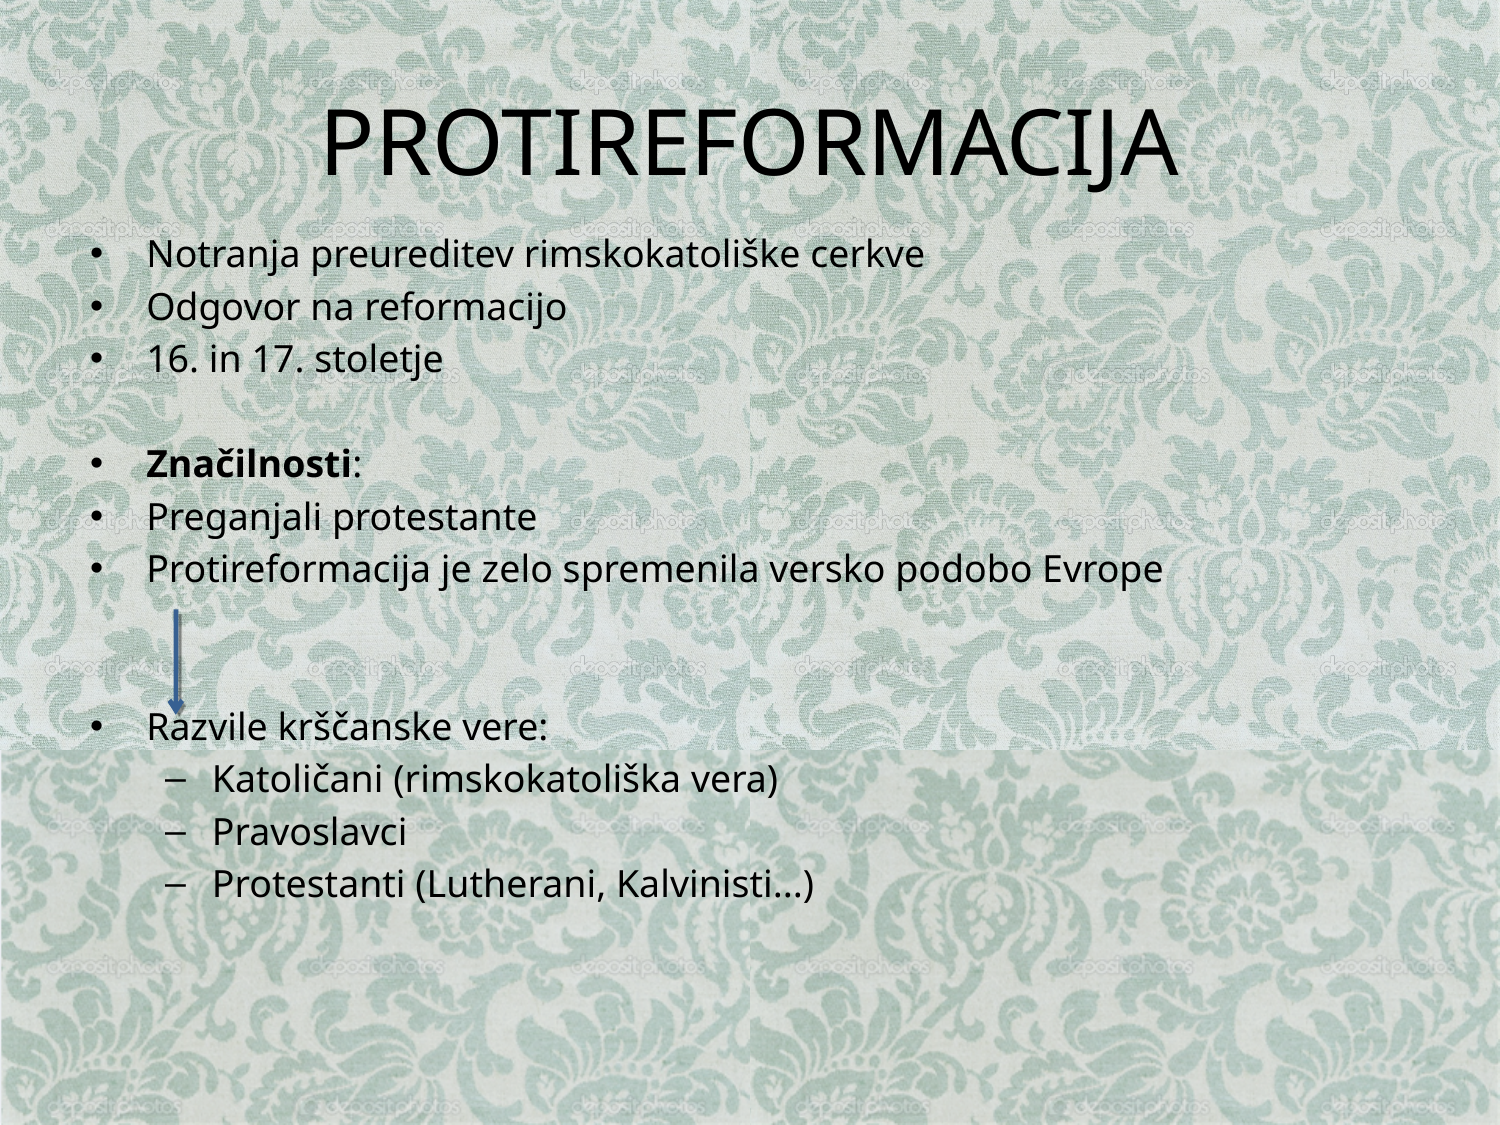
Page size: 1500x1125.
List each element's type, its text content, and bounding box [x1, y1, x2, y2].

text_box [0, 0, 1500, 1125]
list Notranja preureditev rimskokatoliške cerkve Odgovor na reformacijo 16. in 17. stoletje Značilnosti: Preganjali protestante Protireformacija je zelo spremenila versko podobo Evrope Razvile krščanske vere: Katoličani (rimskokatoliška vera) Pravoslavci Protestanti (Lutherani, Kalvinisti...) [75, 222, 1425, 1055]
title PROTIREFORMACIJA [75, 45, 1425, 222]
